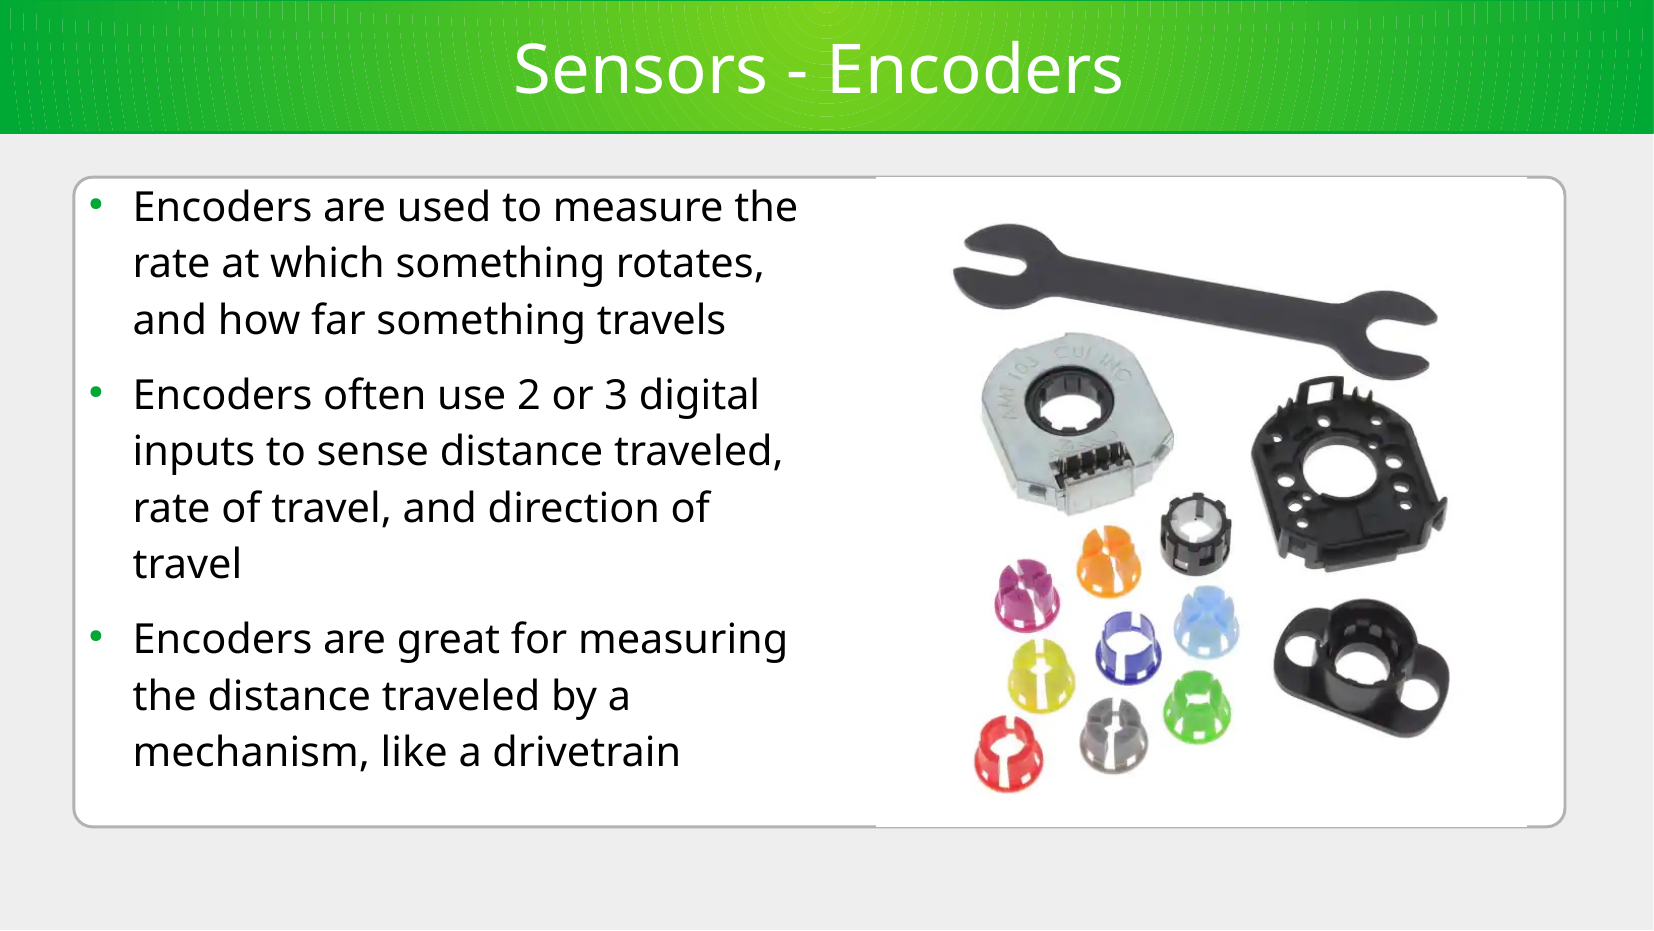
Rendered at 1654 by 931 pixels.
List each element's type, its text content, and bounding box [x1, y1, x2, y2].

list Encoders are used to measure the rate at which something rotates, and how far something travels Encoders often use 2 or 3 digital inputs to sense distance traveled, rate of travel, and direction of travel Encoders are great for measuring the distance traveled by a mechanism, like a drivetrain [73, 177, 802, 827]
picture [876, 177, 1527, 827]
title Sensors - Encoders [73, 14, 1565, 119]
